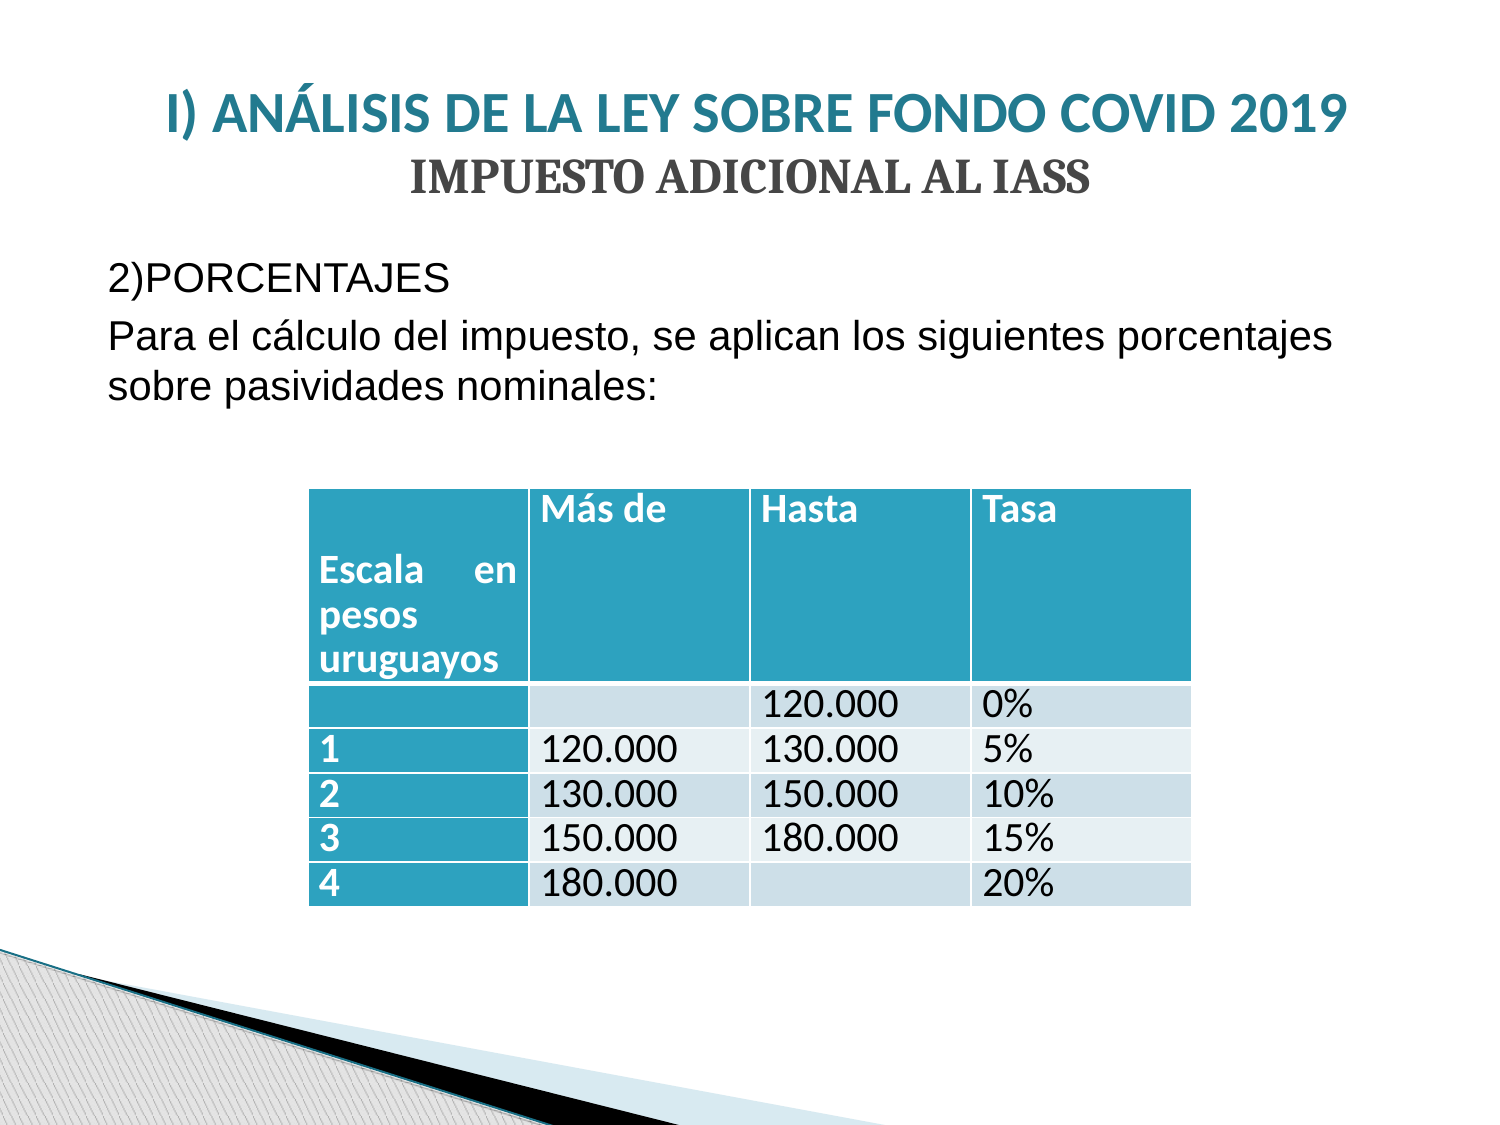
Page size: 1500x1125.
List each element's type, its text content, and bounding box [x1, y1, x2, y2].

table_cell 3 [309, 818, 528, 861]
table_header Hasta [751, 489, 970, 681]
table_cell [530, 686, 749, 727]
table_cell [309, 686, 528, 727]
table_cell 20% [972, 863, 1191, 906]
table_cell 150.000 [751, 774, 970, 817]
table_cell 15% [972, 818, 1191, 861]
table_cell [751, 863, 970, 906]
table_cell 120.000 [751, 686, 970, 727]
table_cell 130.000 [530, 774, 749, 817]
table_cell 0% [972, 686, 1191, 727]
table_cell 1 [309, 729, 528, 772]
table_header Escala en pesos uruguayos [309, 489, 528, 681]
table_cell 5% [972, 729, 1191, 772]
table_cell 2 [309, 774, 528, 817]
table_cell 120.000 [530, 729, 749, 772]
table_cell 150.000 [530, 818, 749, 861]
table_header Tasa [972, 489, 1191, 681]
table_cell 180.000 [530, 863, 749, 906]
list 2)PORCENTAJES Para el cálculo del impuesto, se aplican los siguientes porcentajes sobre pasividades nominales: [75, 243, 1425, 986]
table_cell 130.000 [751, 729, 970, 772]
table_cell 4 [309, 863, 528, 906]
title I) ANÁLISIS DE LA LEY SOBRE FONDO COVID 2019 IMPUESTO ADICIONAL AL IASS [75, 45, 1425, 233]
table_cell 10% [972, 774, 1191, 817]
table_header Más de [530, 489, 749, 681]
table_cell 180.000 [751, 818, 970, 861]
